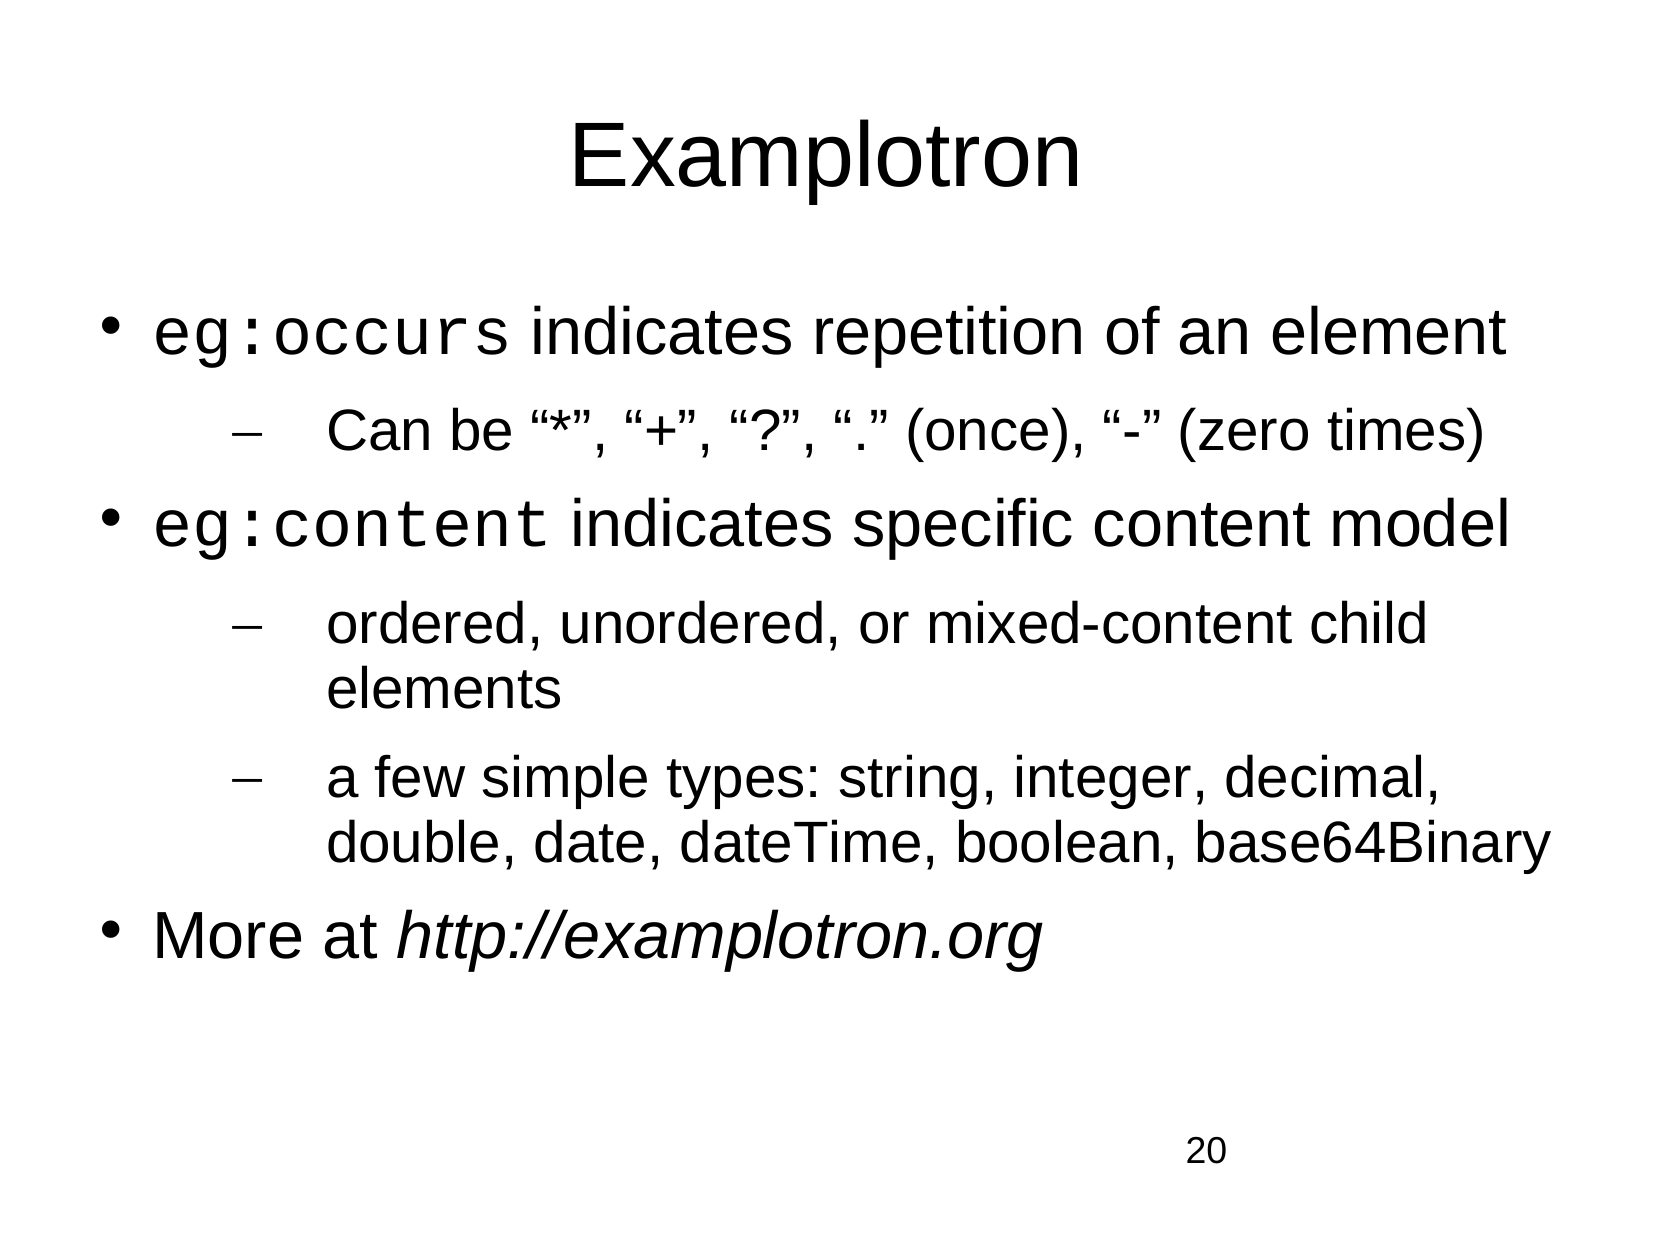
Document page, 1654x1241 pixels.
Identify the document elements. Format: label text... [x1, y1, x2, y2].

title Examplotron [82, 56, 1571, 249]
list eg:occurs indicates repetition of an element Can be “*”, “+”, “?”, “.” (once), “-” (zero times) eg:content indicates specific content model ordered, unordered, or mixed-content child elements a few simple types: string, integer, decimal, double, date, dateTime, boolean, base64Binary More at http://examplotron.org [82, 290, 1571, 1094]
